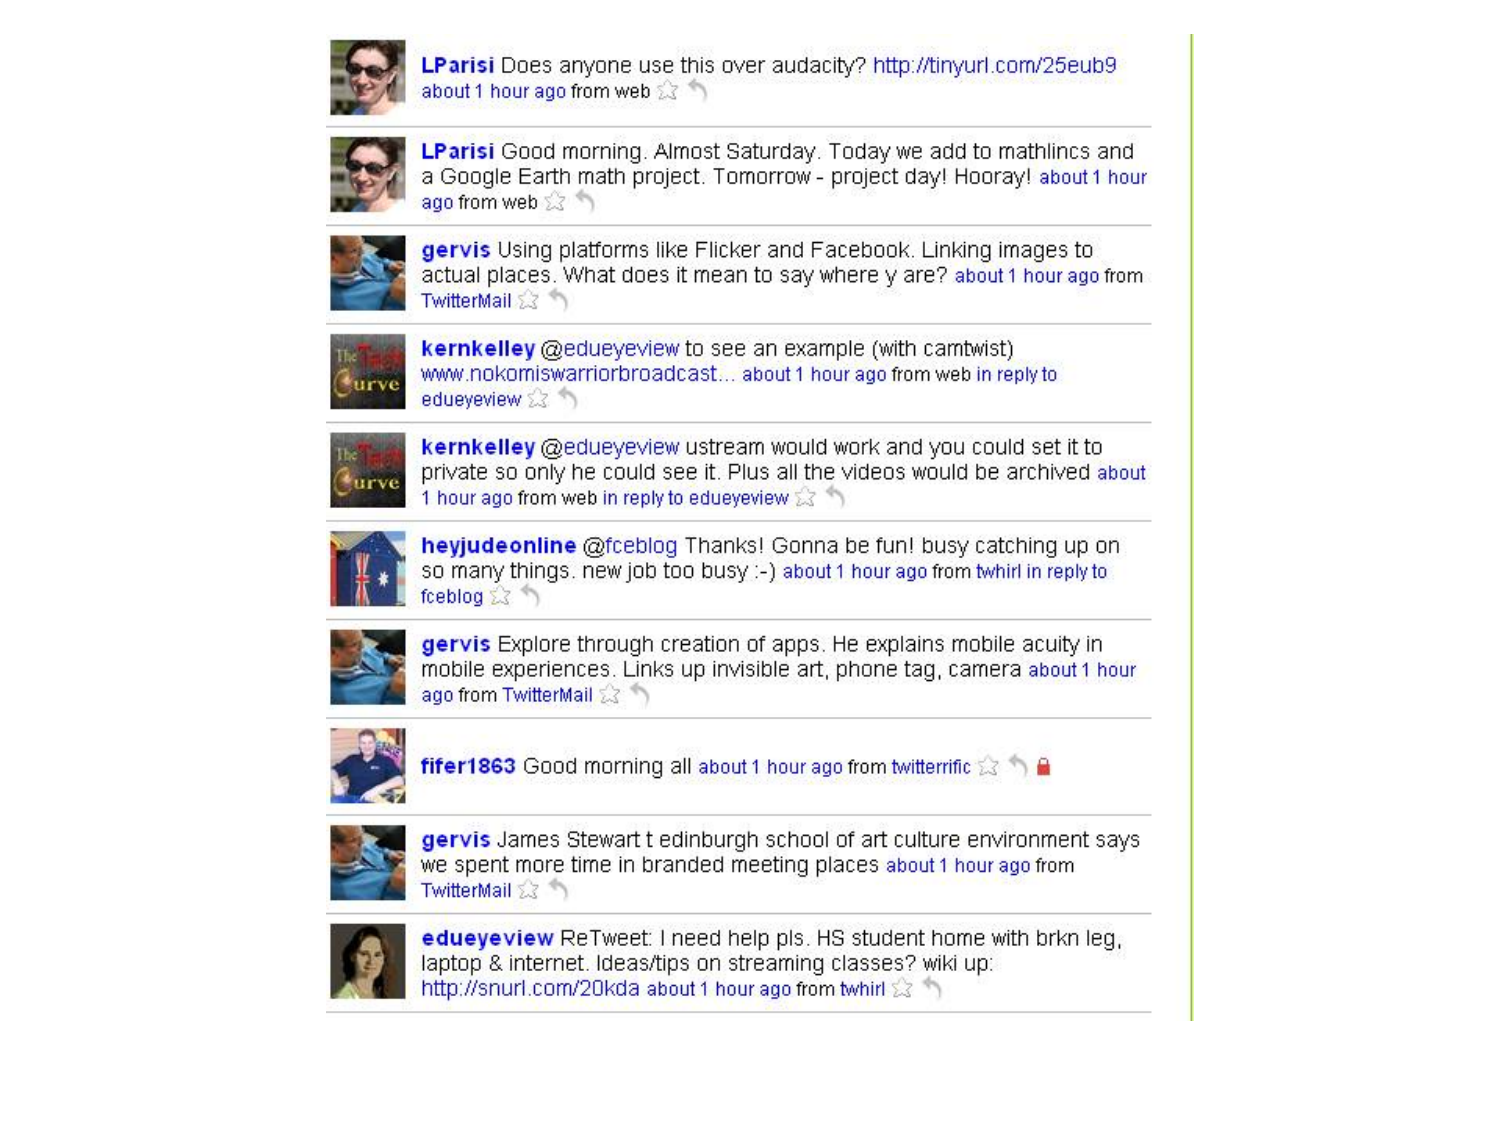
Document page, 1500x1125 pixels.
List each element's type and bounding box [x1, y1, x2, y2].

picture [326, 34, 1194, 1021]
